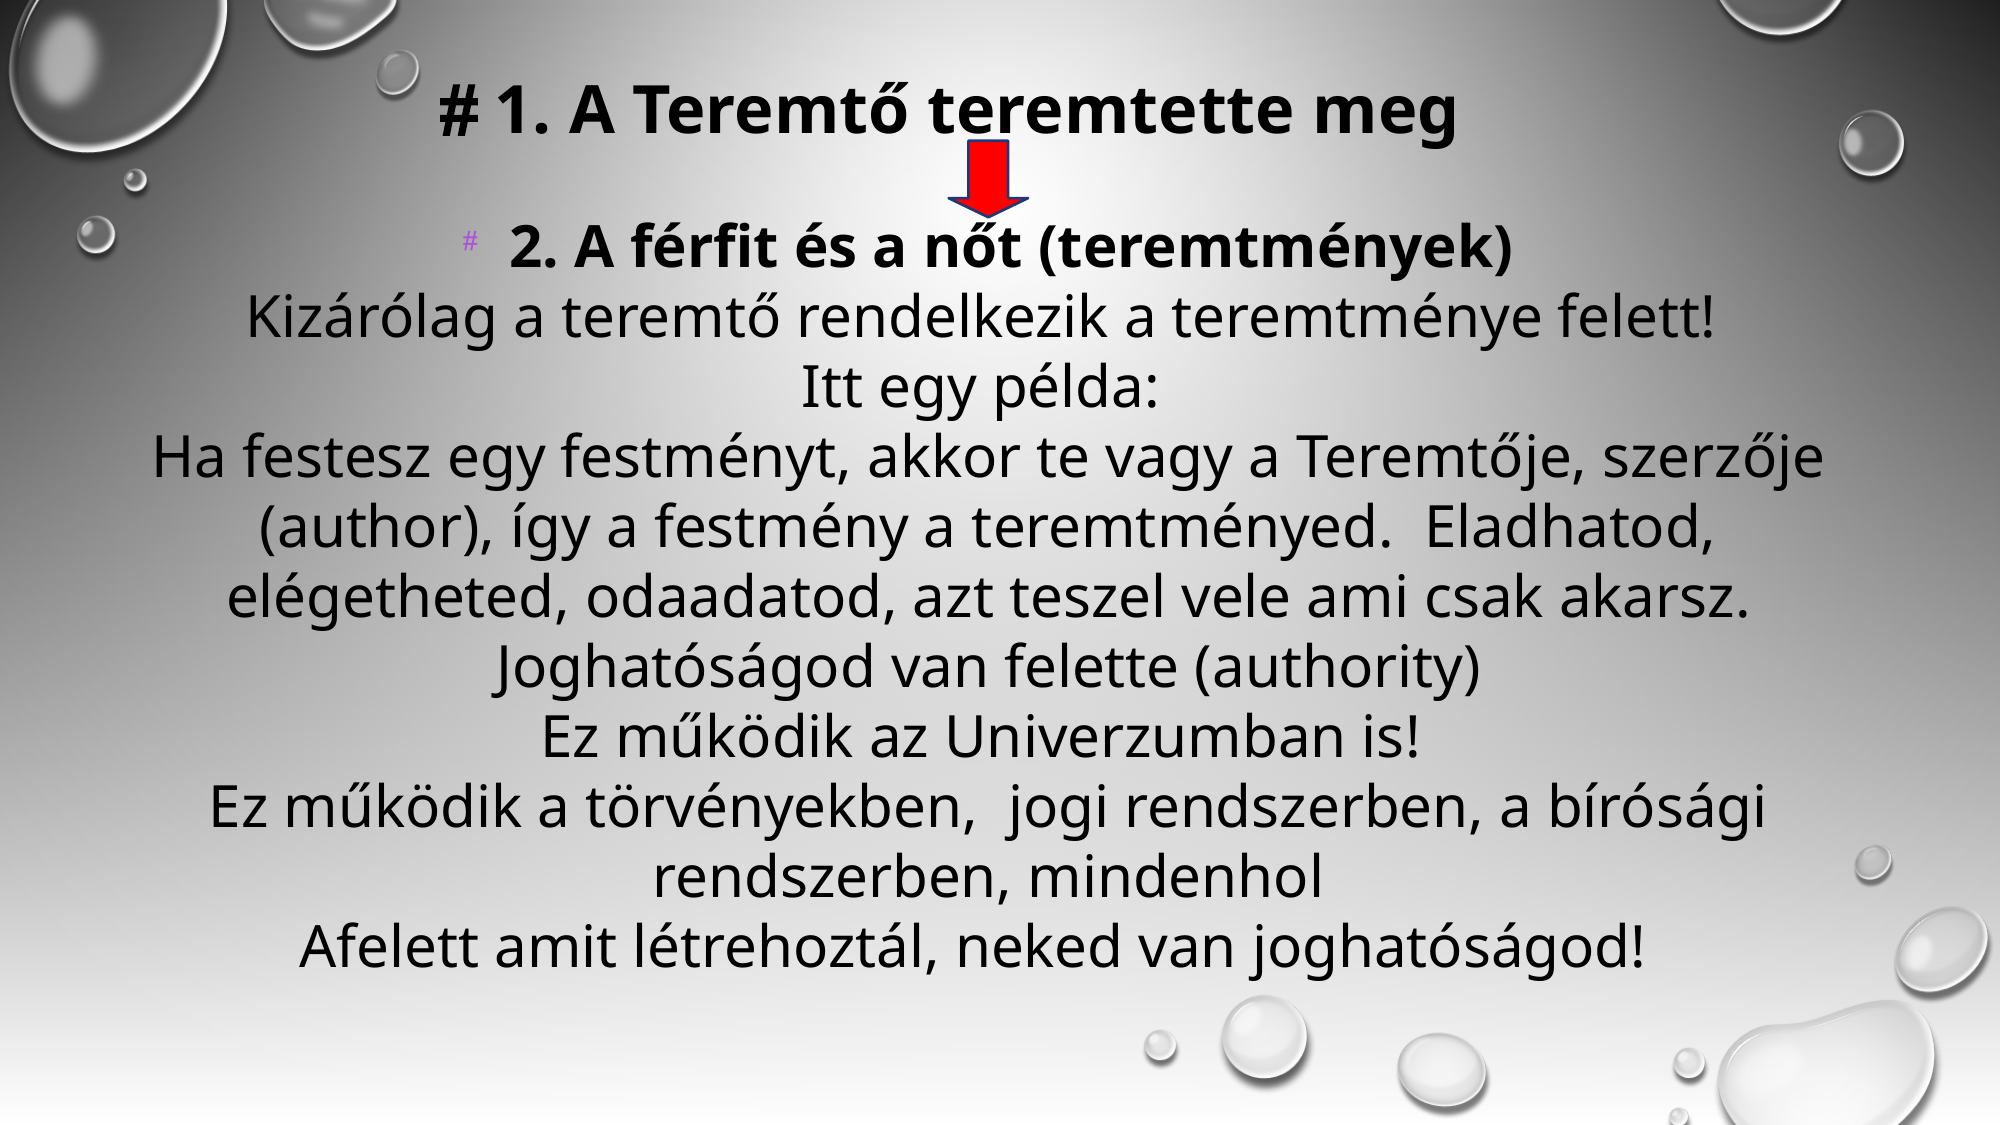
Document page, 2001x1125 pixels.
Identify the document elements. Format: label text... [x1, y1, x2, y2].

picture [0, 0, 2000, 1125]
text_box [948, 140, 1029, 202]
text_box  1. A Teremtő teremtette meg [75, 59, 1860, 155]
text_box 2. A férfit és a nőt (teremtmények) Kizárólag a teremtő rendelkezik a teremtménye felett! Itt egy példa: Ha festesz egy festményt, akkor te vagy a Teremtője, szerzője (author), így a festmény a teremtményed. Eladhatod, elégetheted, odaadatod, azt teszel vele ami csak akarsz. Joghatóságod van felette (authority) Ez működik az Univerzumban is! Ez működik a törvényekben, jogi rendszerben, a bírósági rendszerben, mindenhol Afelett amit létrehoztál, neked van joghatóságod! [85, 202, 1892, 987]
